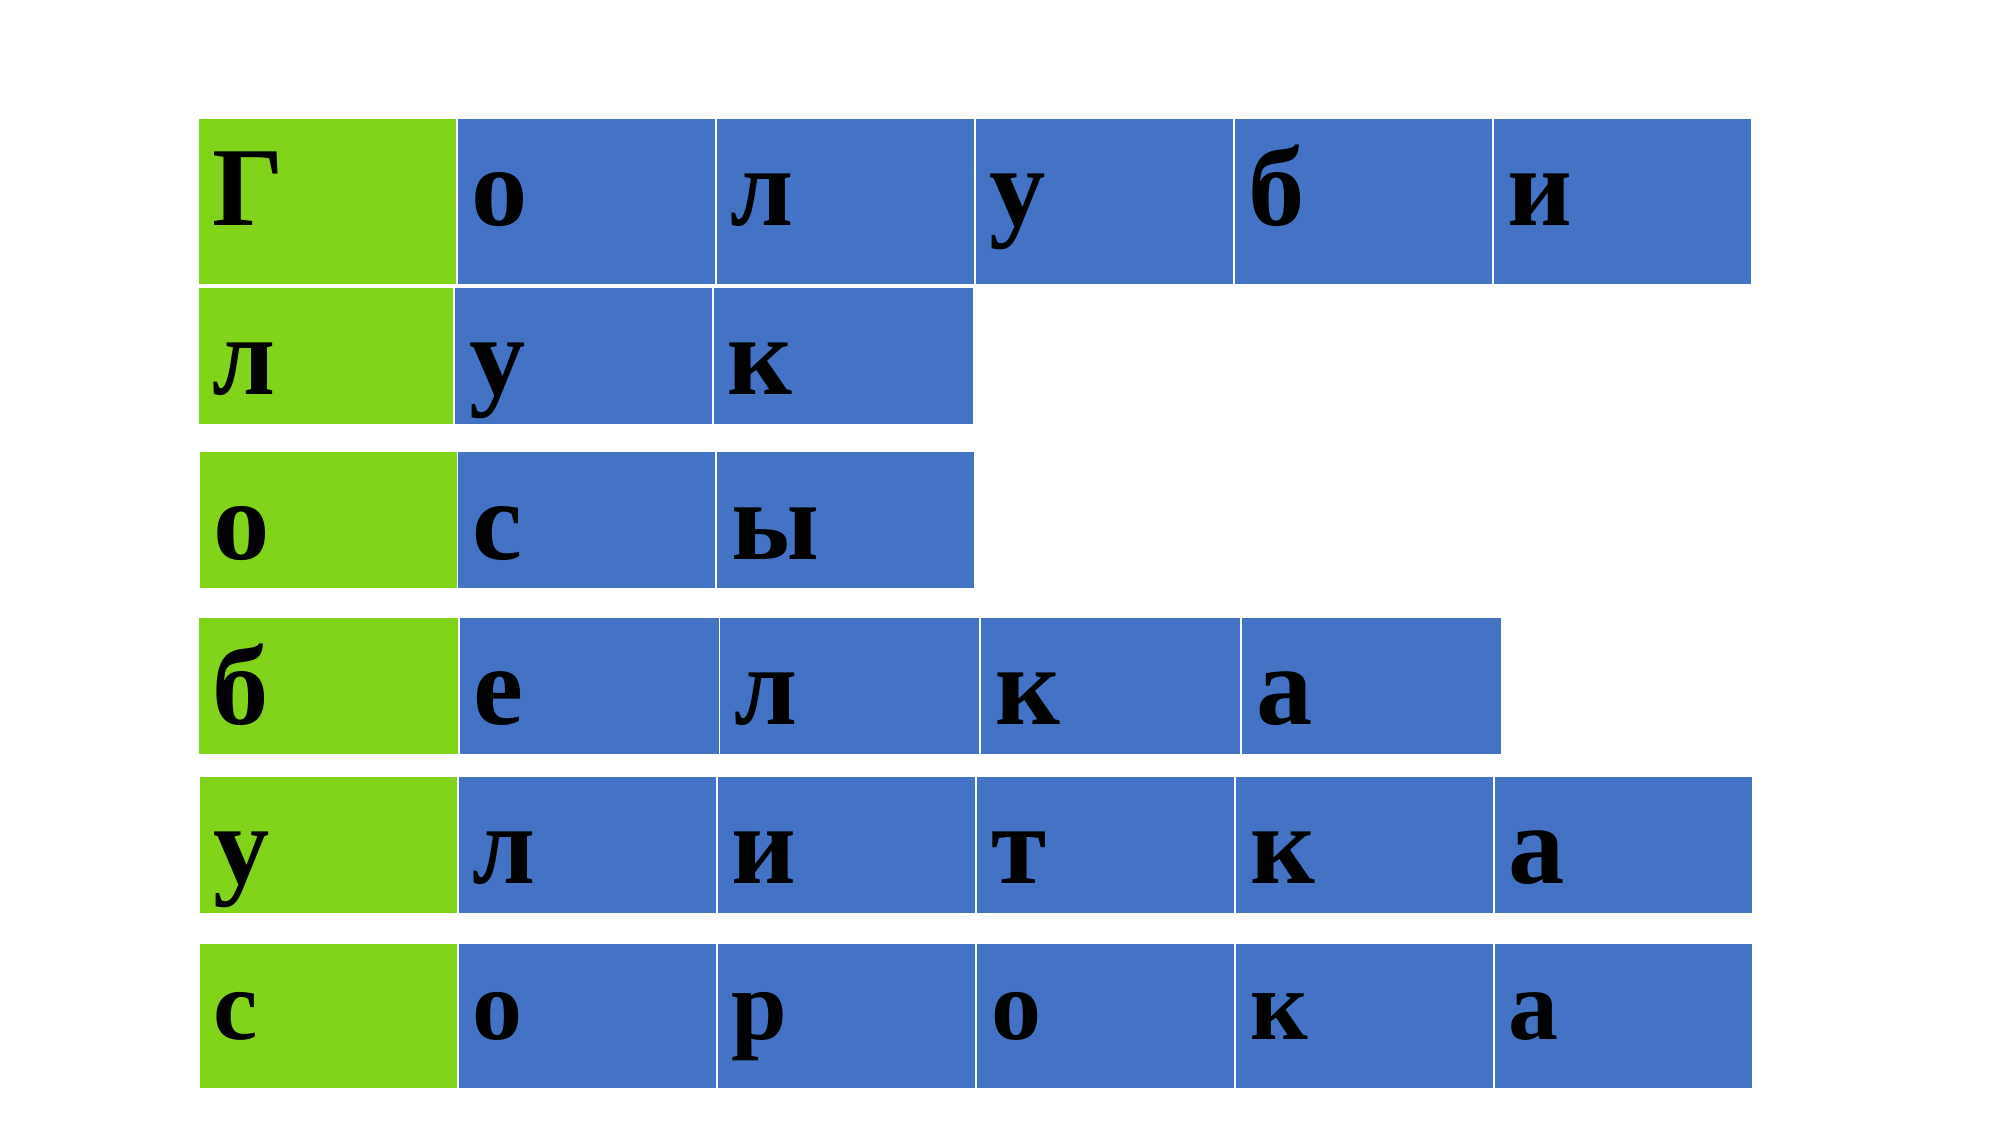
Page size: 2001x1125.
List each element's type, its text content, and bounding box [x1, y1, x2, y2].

table_header с [458, 452, 715, 588]
table_header а [1495, 777, 1752, 913]
table_header у [200, 777, 457, 913]
table_header л [720, 618, 979, 754]
table_header Г [199, 119, 456, 284]
table_header с [200, 944, 457, 1088]
table_header т [977, 777, 1234, 913]
table_header к [1236, 944, 1493, 1088]
table_header б [1235, 119, 1492, 284]
table_header р [718, 944, 975, 1088]
table_header л [199, 288, 453, 424]
table_header ы [717, 452, 974, 588]
table_header к [1236, 777, 1493, 913]
table_header о [977, 944, 1234, 1088]
table_header л [459, 777, 716, 913]
table_header е [460, 618, 719, 754]
table_header у [976, 119, 1233, 284]
table_header а [1495, 944, 1752, 1088]
table_header о [200, 452, 457, 588]
table_header и [718, 777, 975, 913]
table_header к [714, 288, 973, 424]
table_header о [458, 119, 715, 284]
table_header к [981, 618, 1240, 754]
table_header у [455, 288, 712, 424]
table_header и [1494, 119, 1751, 284]
table_header л [717, 119, 974, 284]
table_header б [199, 618, 458, 754]
table_header о [459, 944, 716, 1088]
table_header а [1242, 618, 1501, 754]
